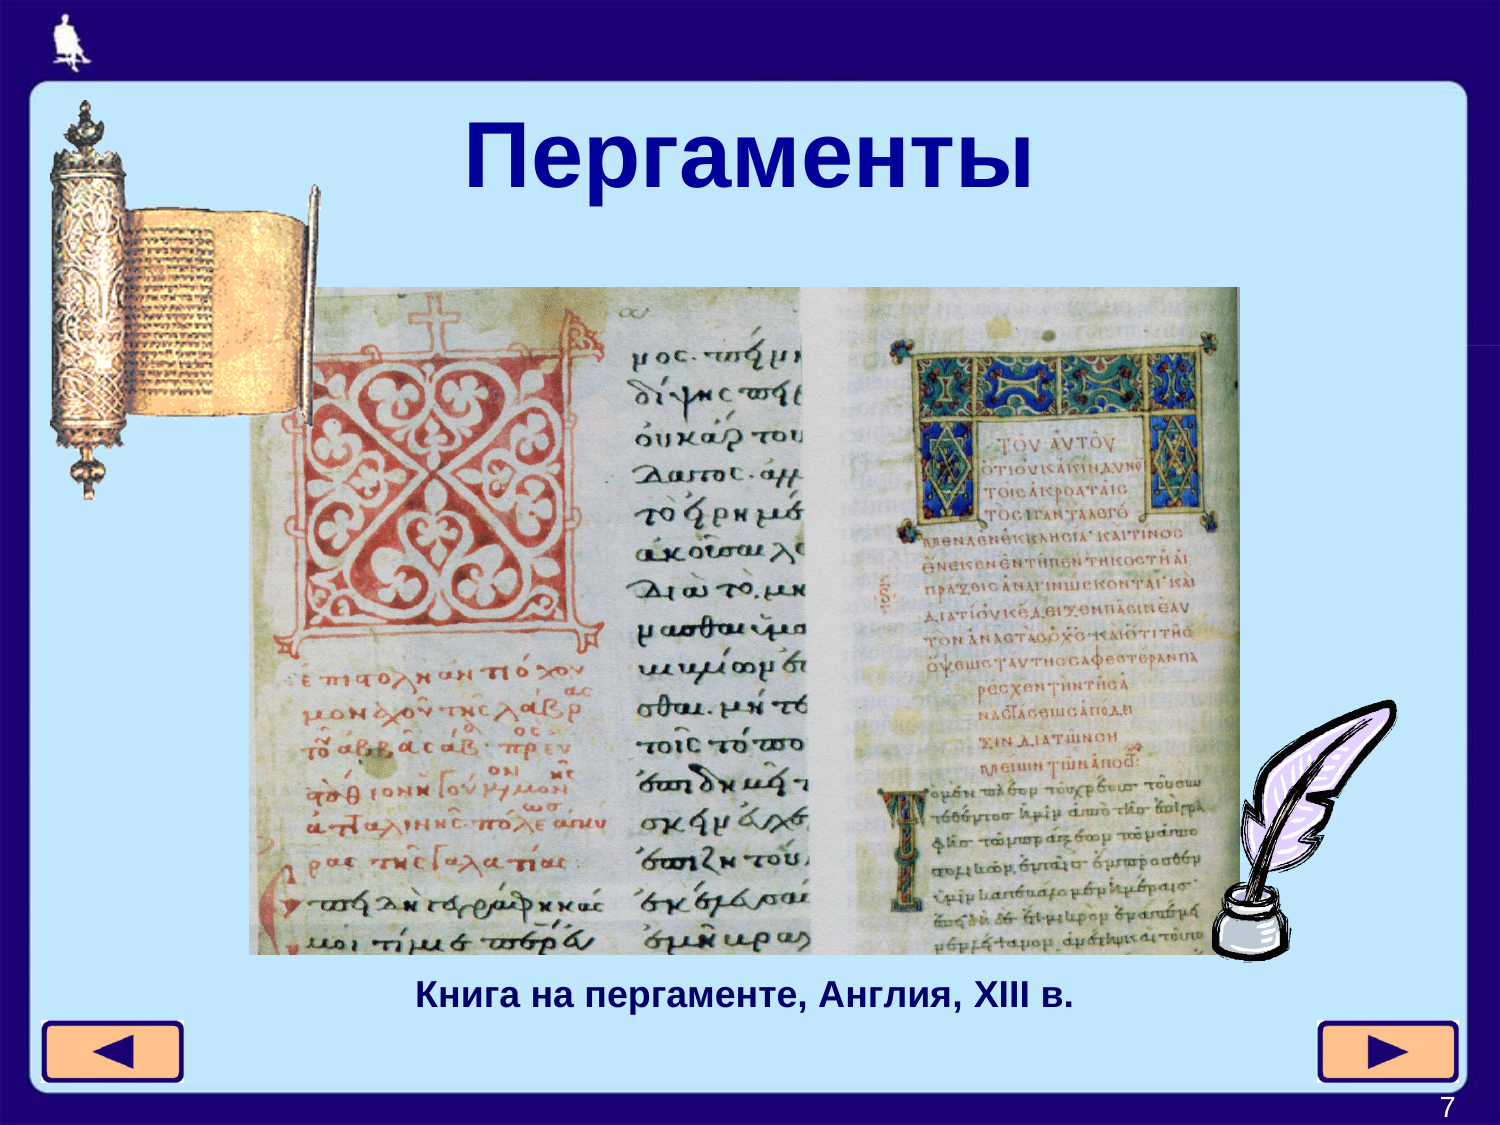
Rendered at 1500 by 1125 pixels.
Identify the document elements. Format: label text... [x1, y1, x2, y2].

chart [249, 287, 1240, 955]
picture [0, 0, 1500, 1125]
title Пергаменты [75, 55, 1426, 244]
text_box Книга на пергаменте, Англия, XIII в. [277, 962, 1223, 1023]
text_box [1212, 699, 1398, 963]
text_box <номер> [1120, 1080, 1471, 1125]
picture [1240, 837, 1251, 883]
